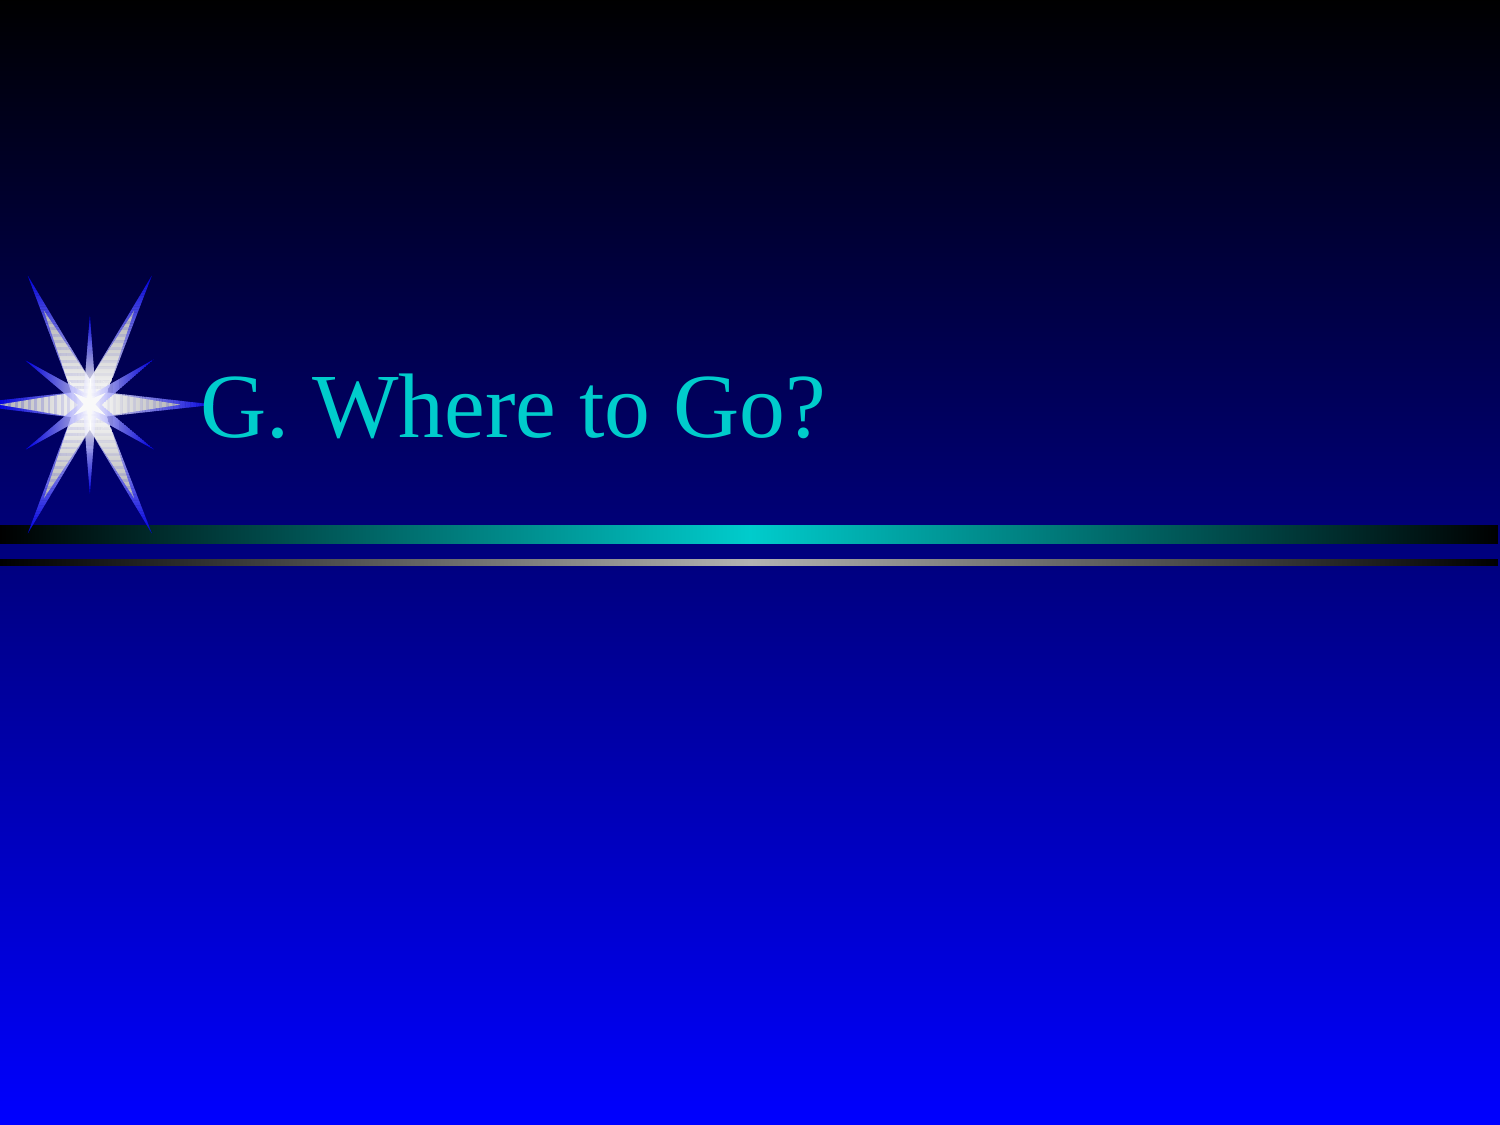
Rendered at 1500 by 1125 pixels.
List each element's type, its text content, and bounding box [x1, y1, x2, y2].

title G. Where to Go? [200, 312, 1476, 501]
